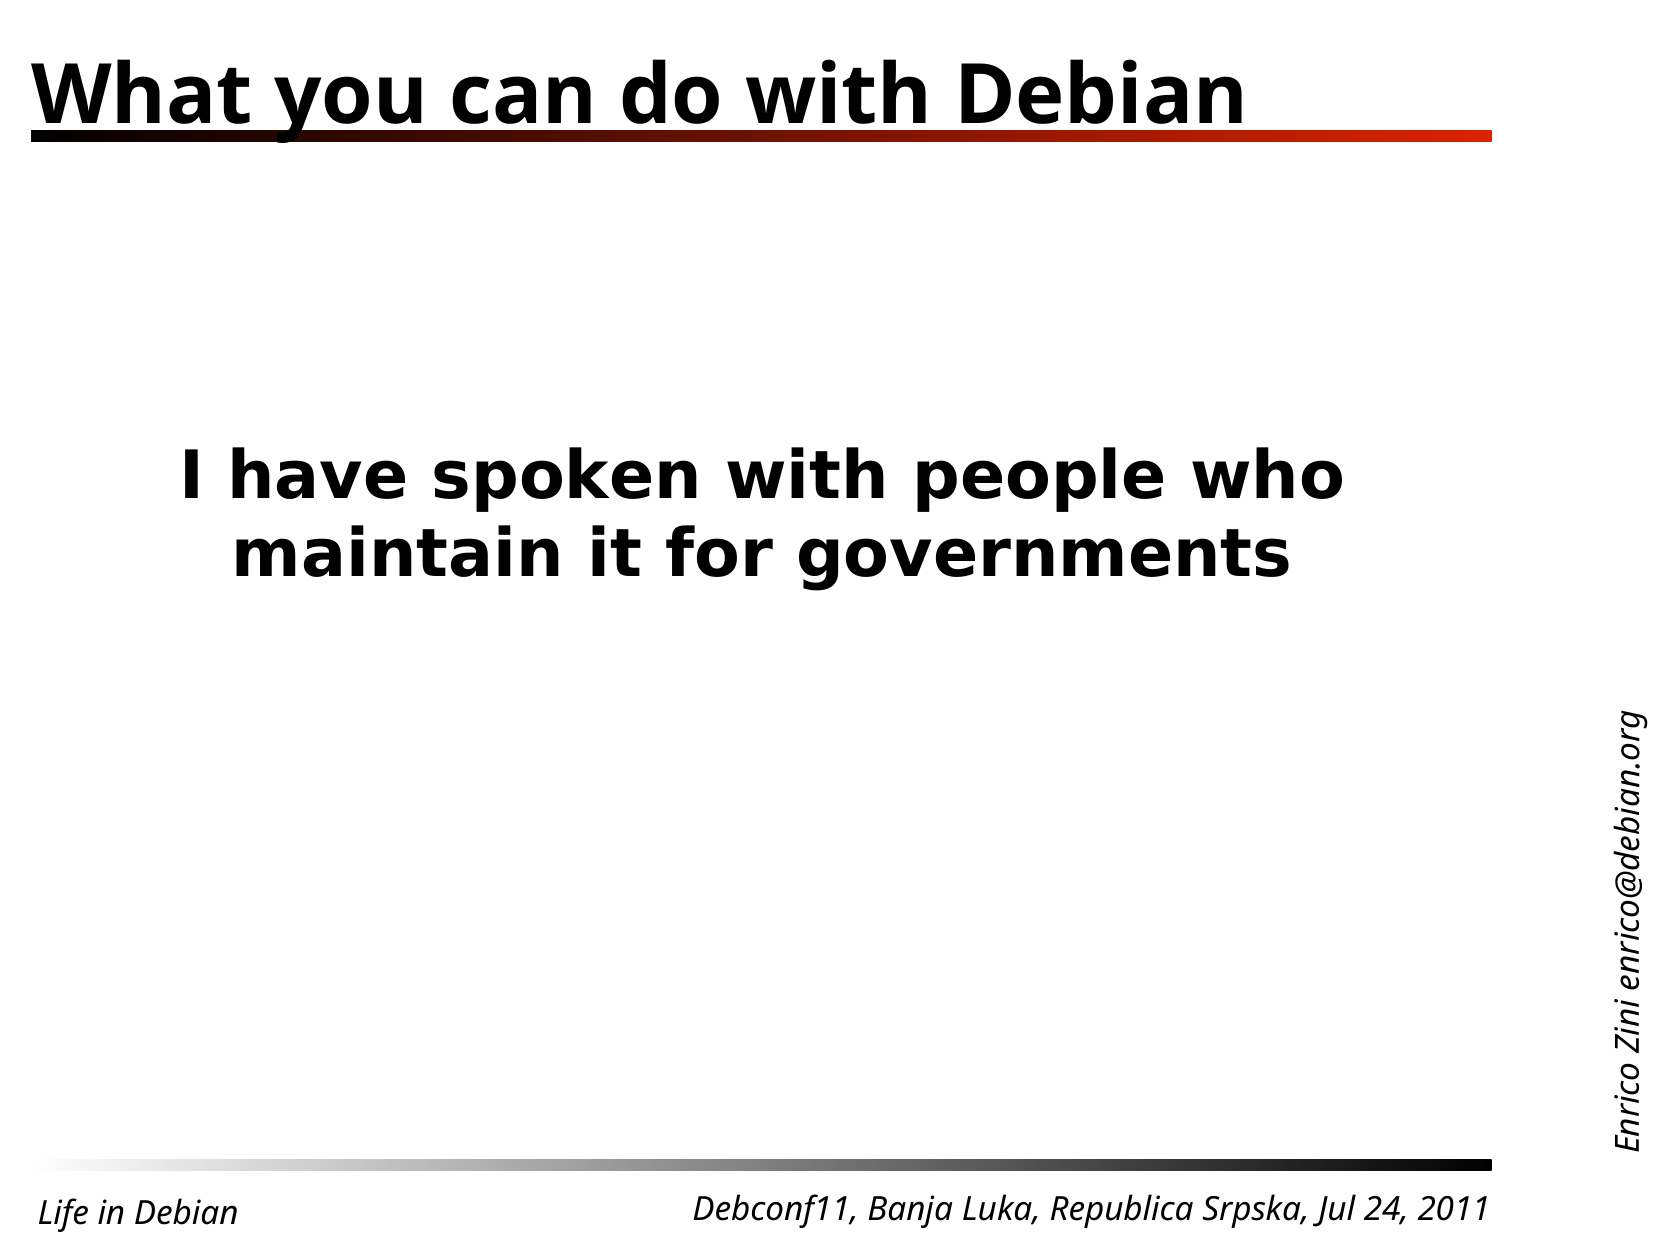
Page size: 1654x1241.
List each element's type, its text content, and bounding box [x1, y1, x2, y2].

text_box I have spoken with people who maintain it for governments [30, 436, 1495, 593]
text_box What you can do with Debian [31, 34, 1438, 168]
